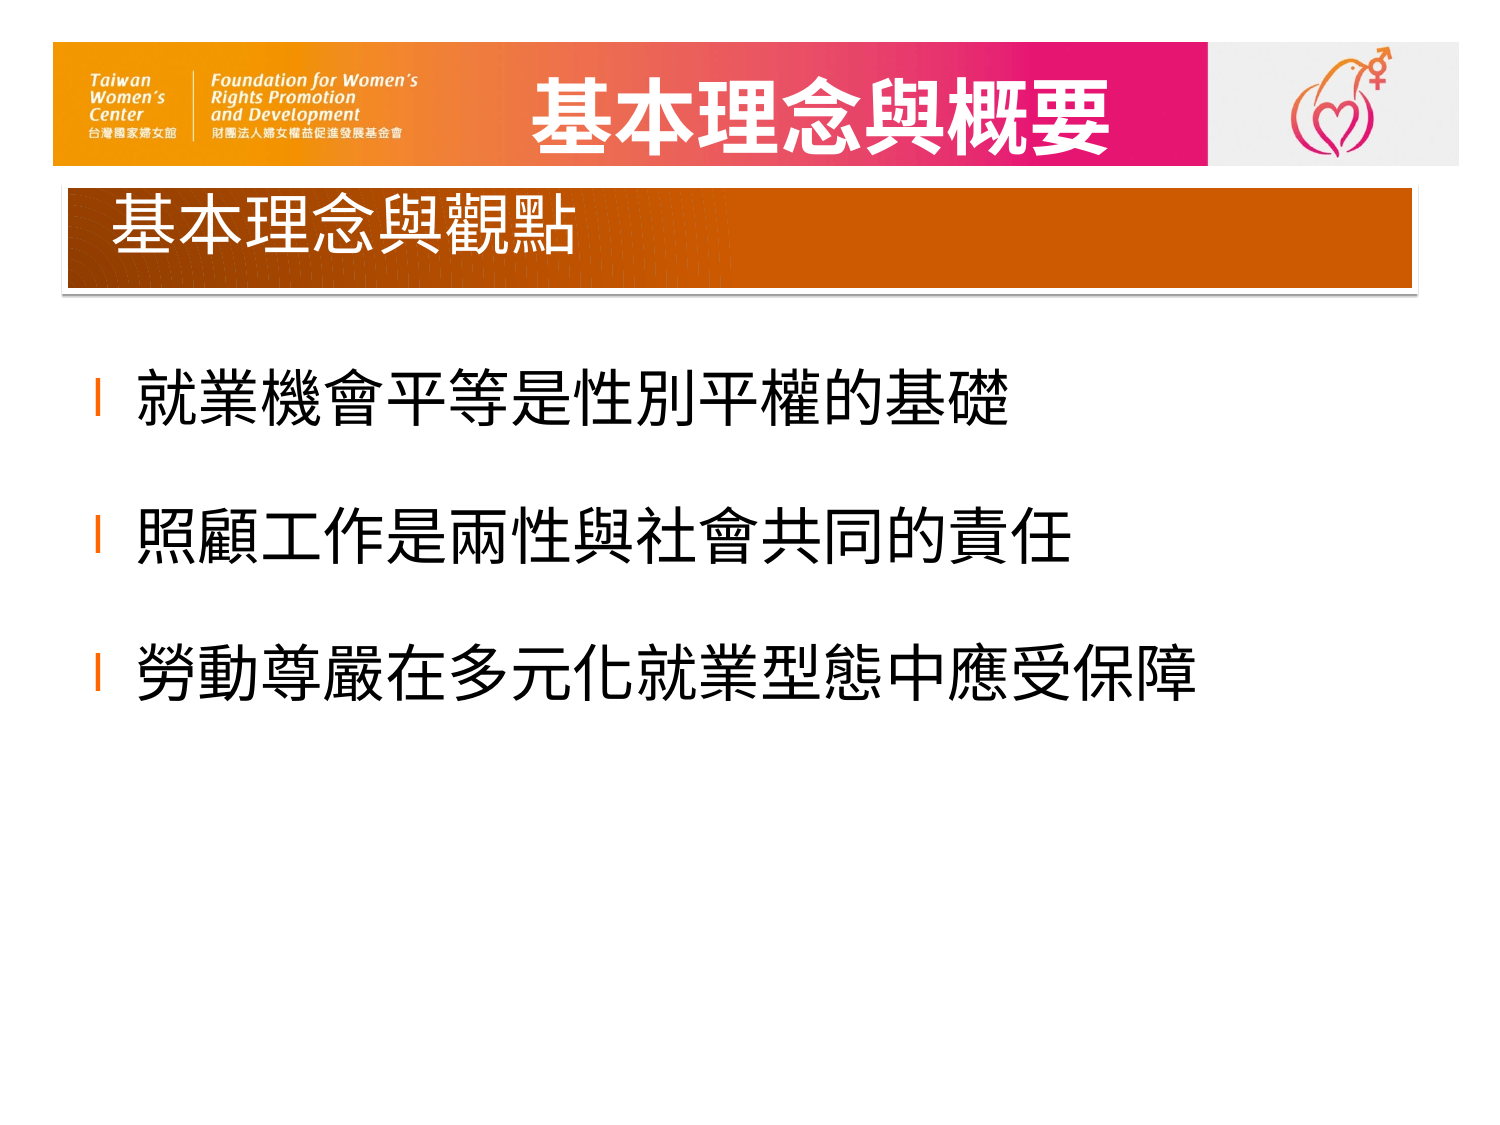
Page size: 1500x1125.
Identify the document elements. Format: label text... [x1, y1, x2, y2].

text_box 基本理念與觀點 [64, 184, 1415, 291]
list 就業機會平等是性別平權的基礎 照顧工作是兩性與社會共同的責任 勞動尊嚴在多元化就業型態中應受保障 [76, 314, 1427, 708]
title 基本理念與概要 [218, 45, 1426, 185]
